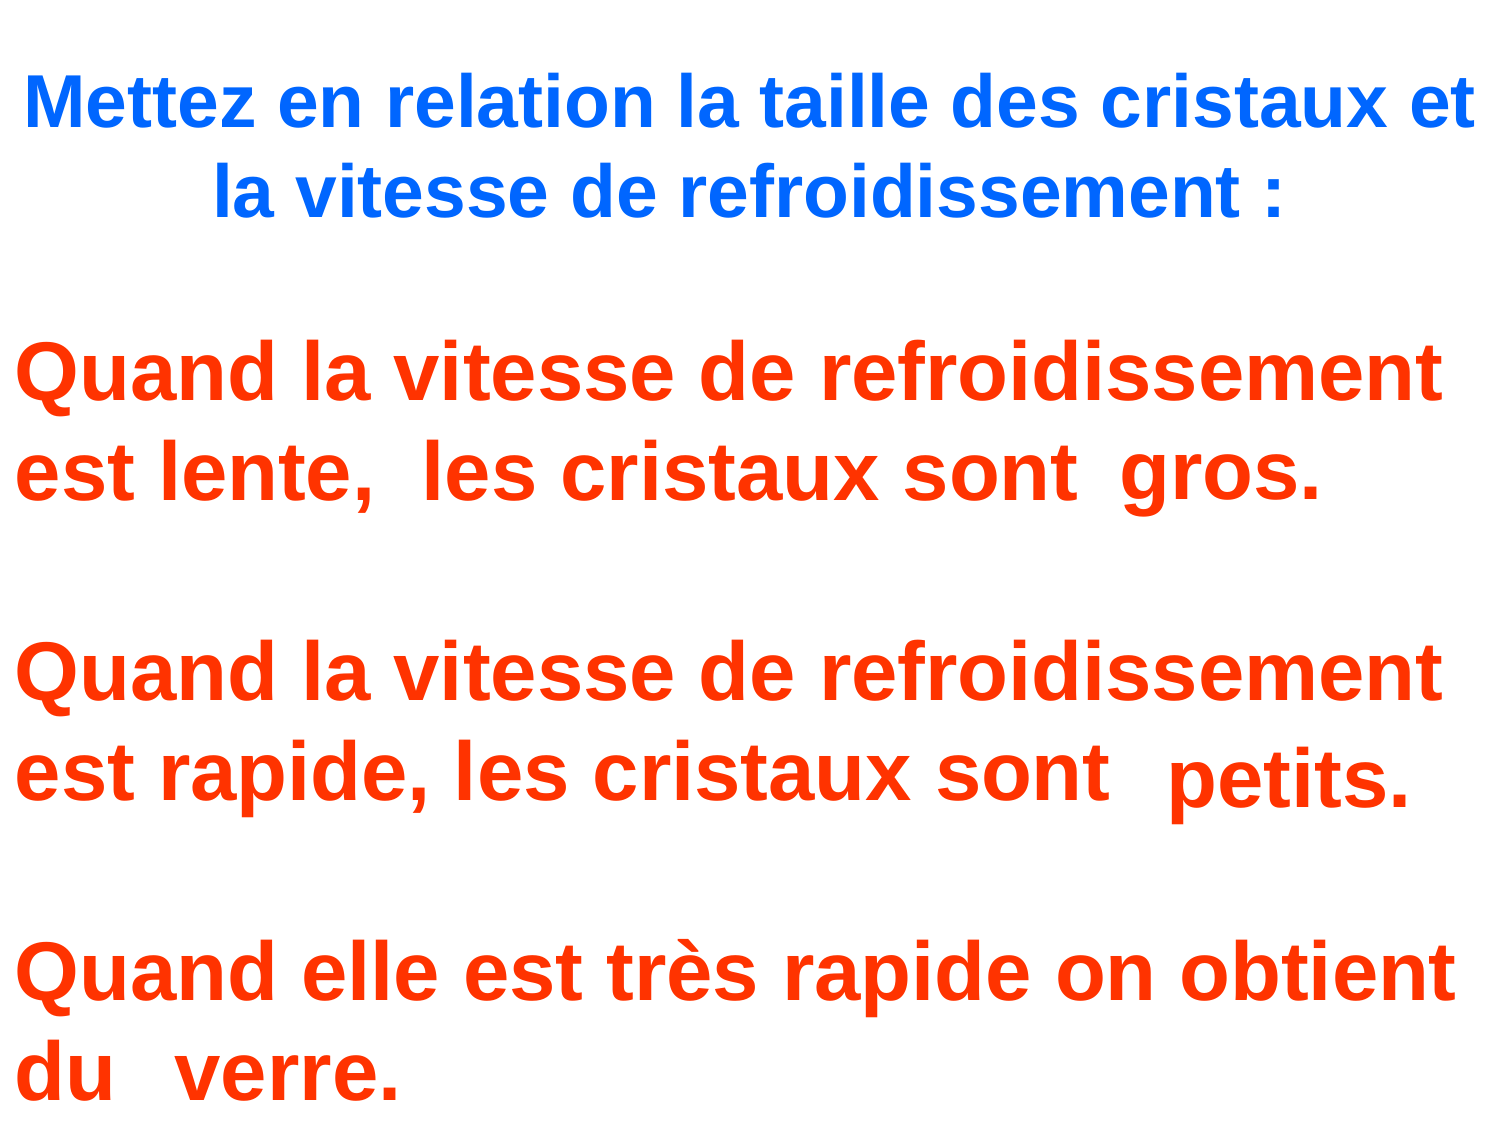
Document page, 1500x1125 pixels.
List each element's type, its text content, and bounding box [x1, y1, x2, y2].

text_box Mettez en relation la taille des cristaux et la vitesse de refroidissement : [0, 44, 1500, 241]
text_box verre. [159, 1009, 417, 1125]
text_box Quand la vitesse de refroidissement est lente, les cristaux sont Quand la vitesse de refroidissement est rapide, les cristaux sont Quand elle est très rapide on obtient du [0, 309, 1500, 1125]
text_box gros. [1104, 408, 1338, 525]
text_box petits. [1151, 716, 1427, 832]
